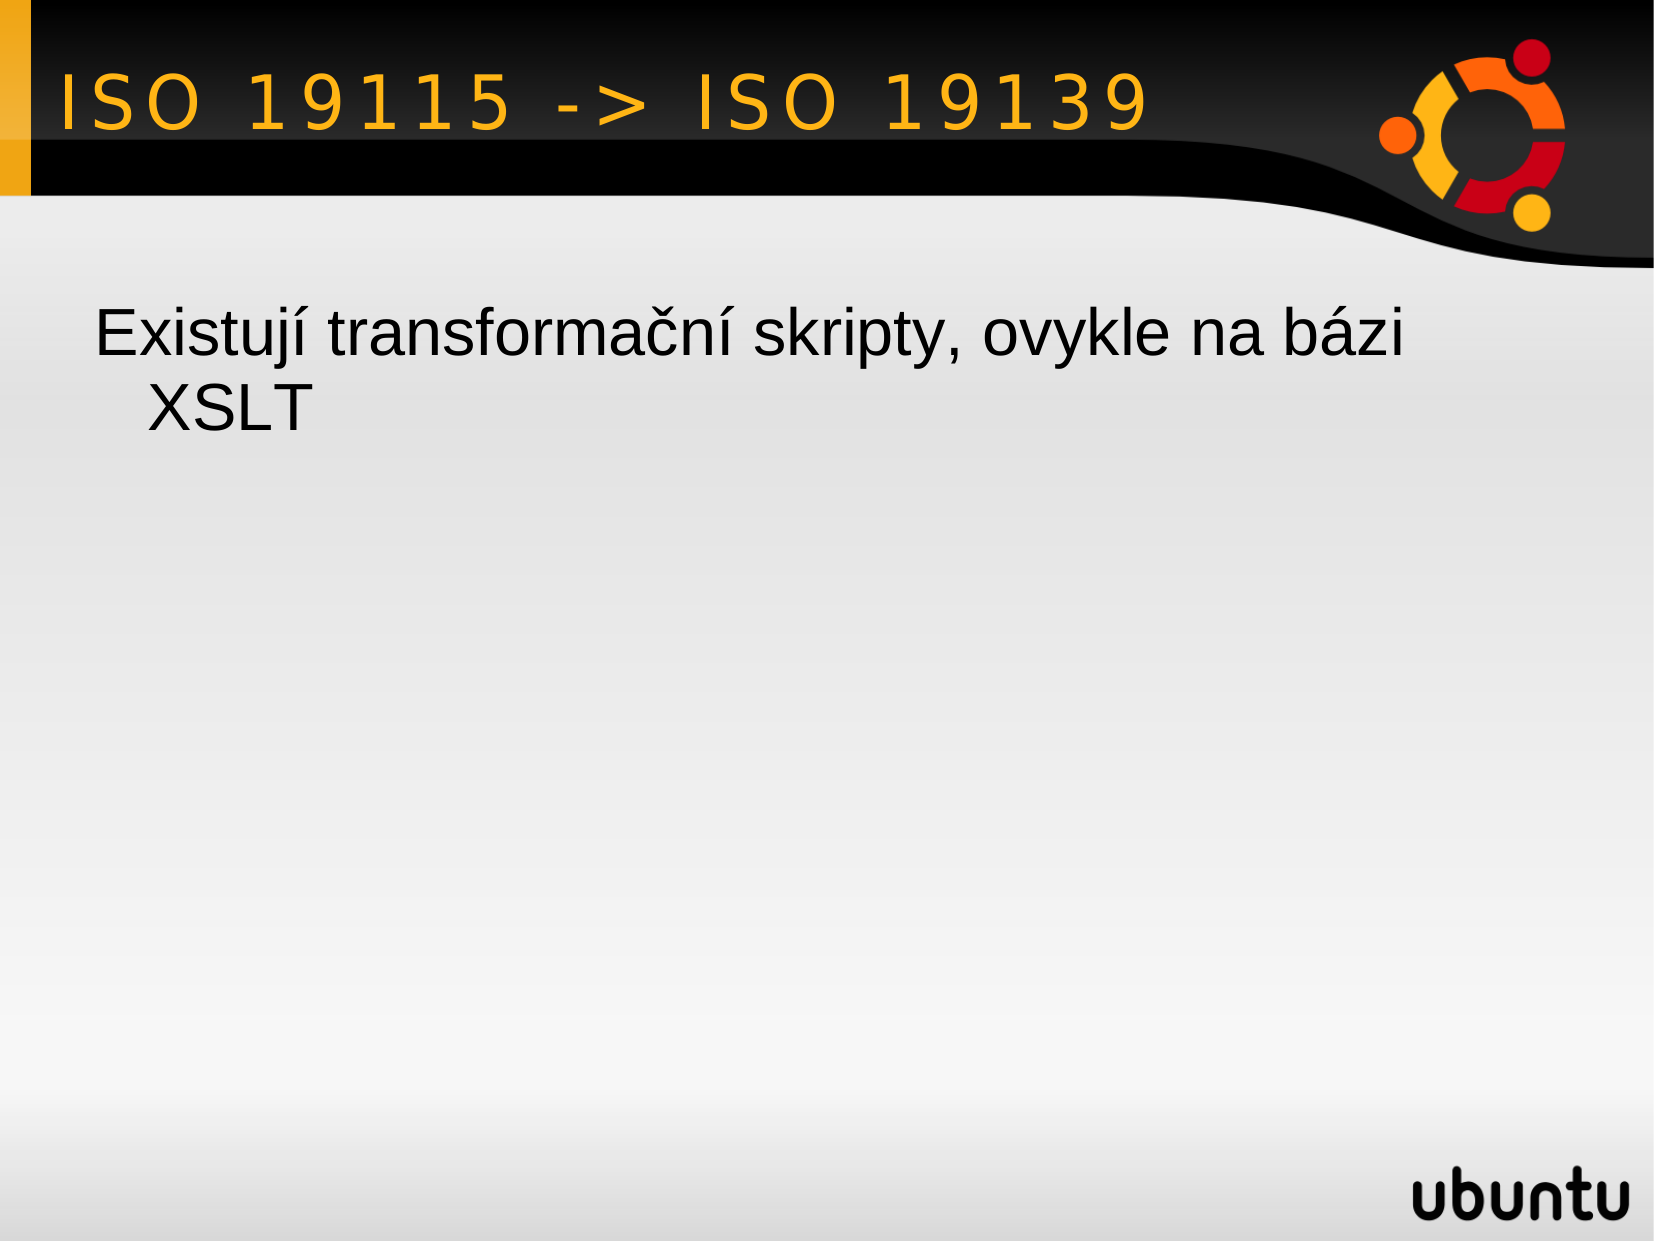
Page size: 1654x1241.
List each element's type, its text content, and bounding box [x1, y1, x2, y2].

picture [0, 0, 1654, 1241]
title ISO 19115 -> ISO 19139 [59, 29, 1270, 178]
list Existují transformační skripty, ovykle na bázi XSLT [76, 295, 1565, 1114]
